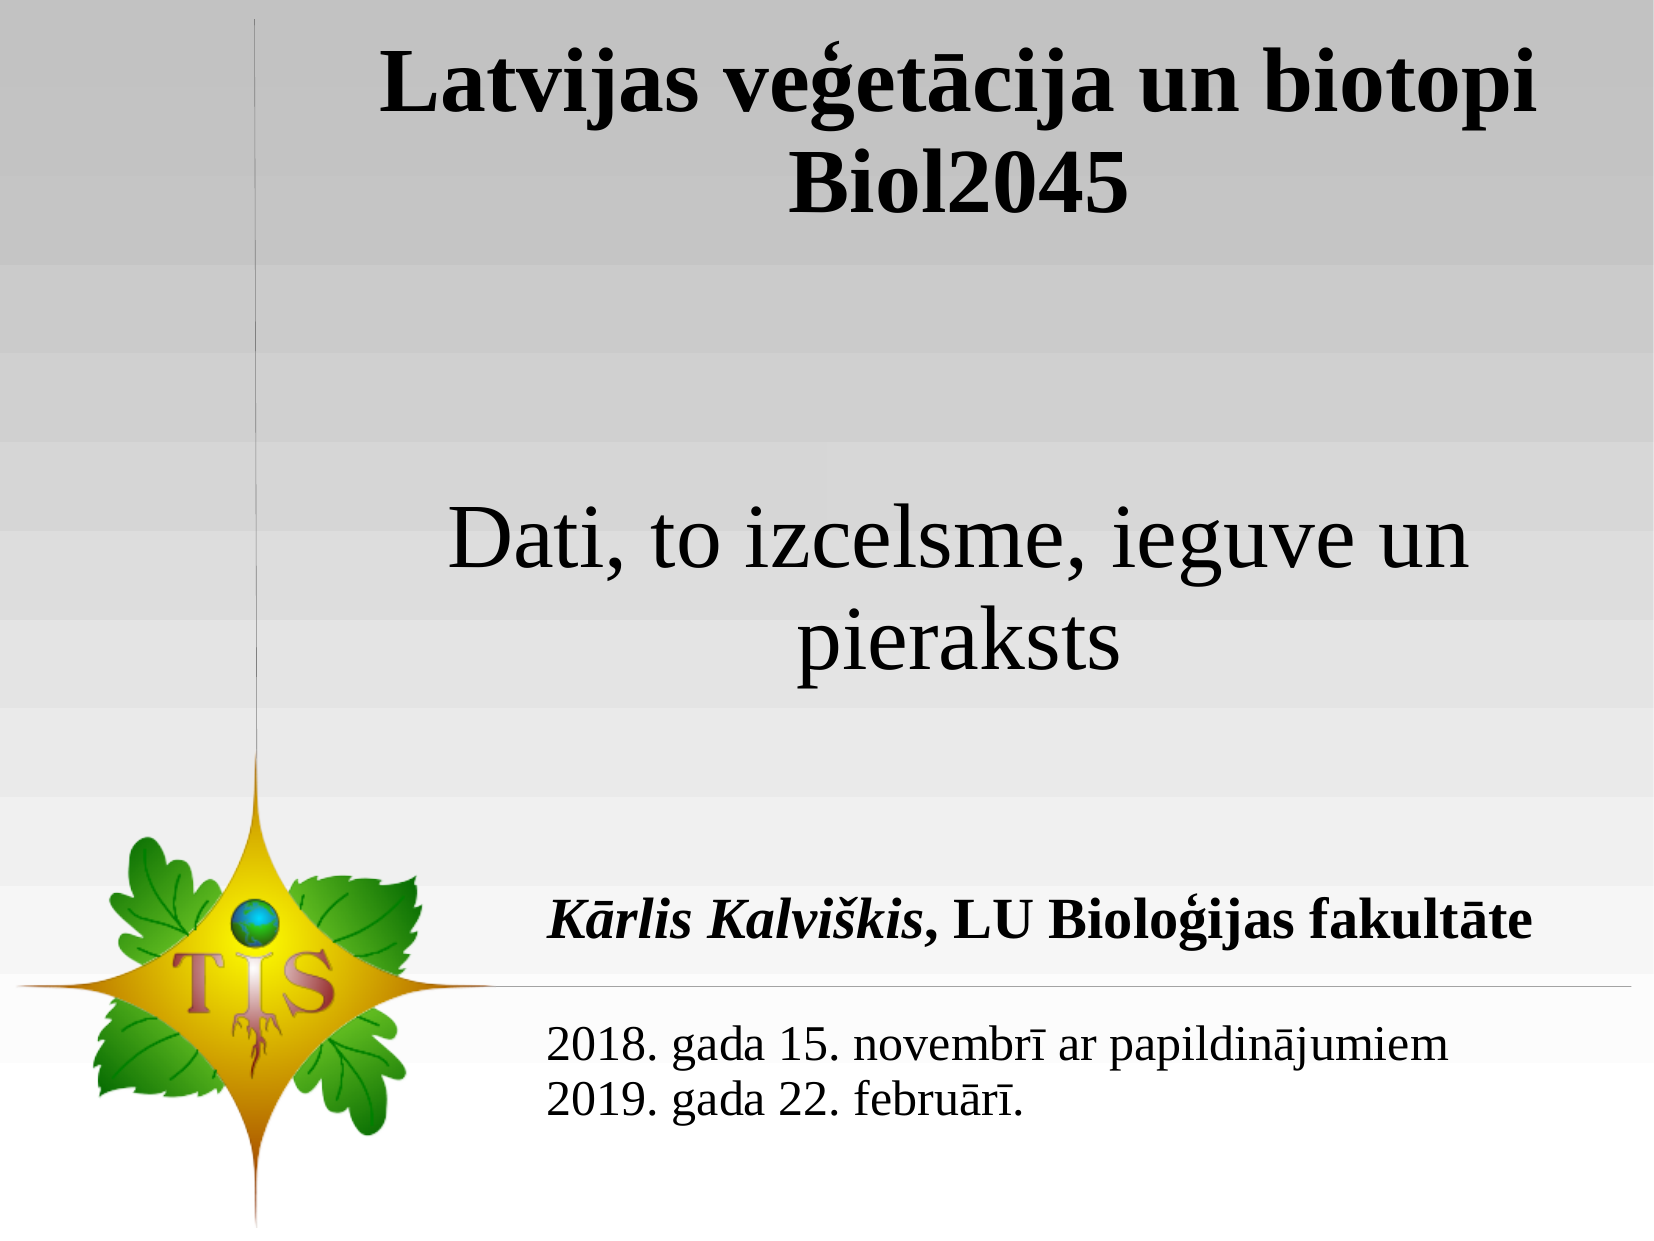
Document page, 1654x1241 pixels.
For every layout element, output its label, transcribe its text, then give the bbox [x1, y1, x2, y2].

text_box Kārlis Kalviškis, LU Bioloģijas fakultāte [546, 886, 1535, 952]
list 2018. gada 15. novembrī ar papildinājumiem 2019. gada 22. februārī. [476, 1015, 1654, 1241]
title Dati, to izcelsme, ieguve un pieraksts [295, 314, 1625, 861]
picture [0, 0, 1654, 1241]
